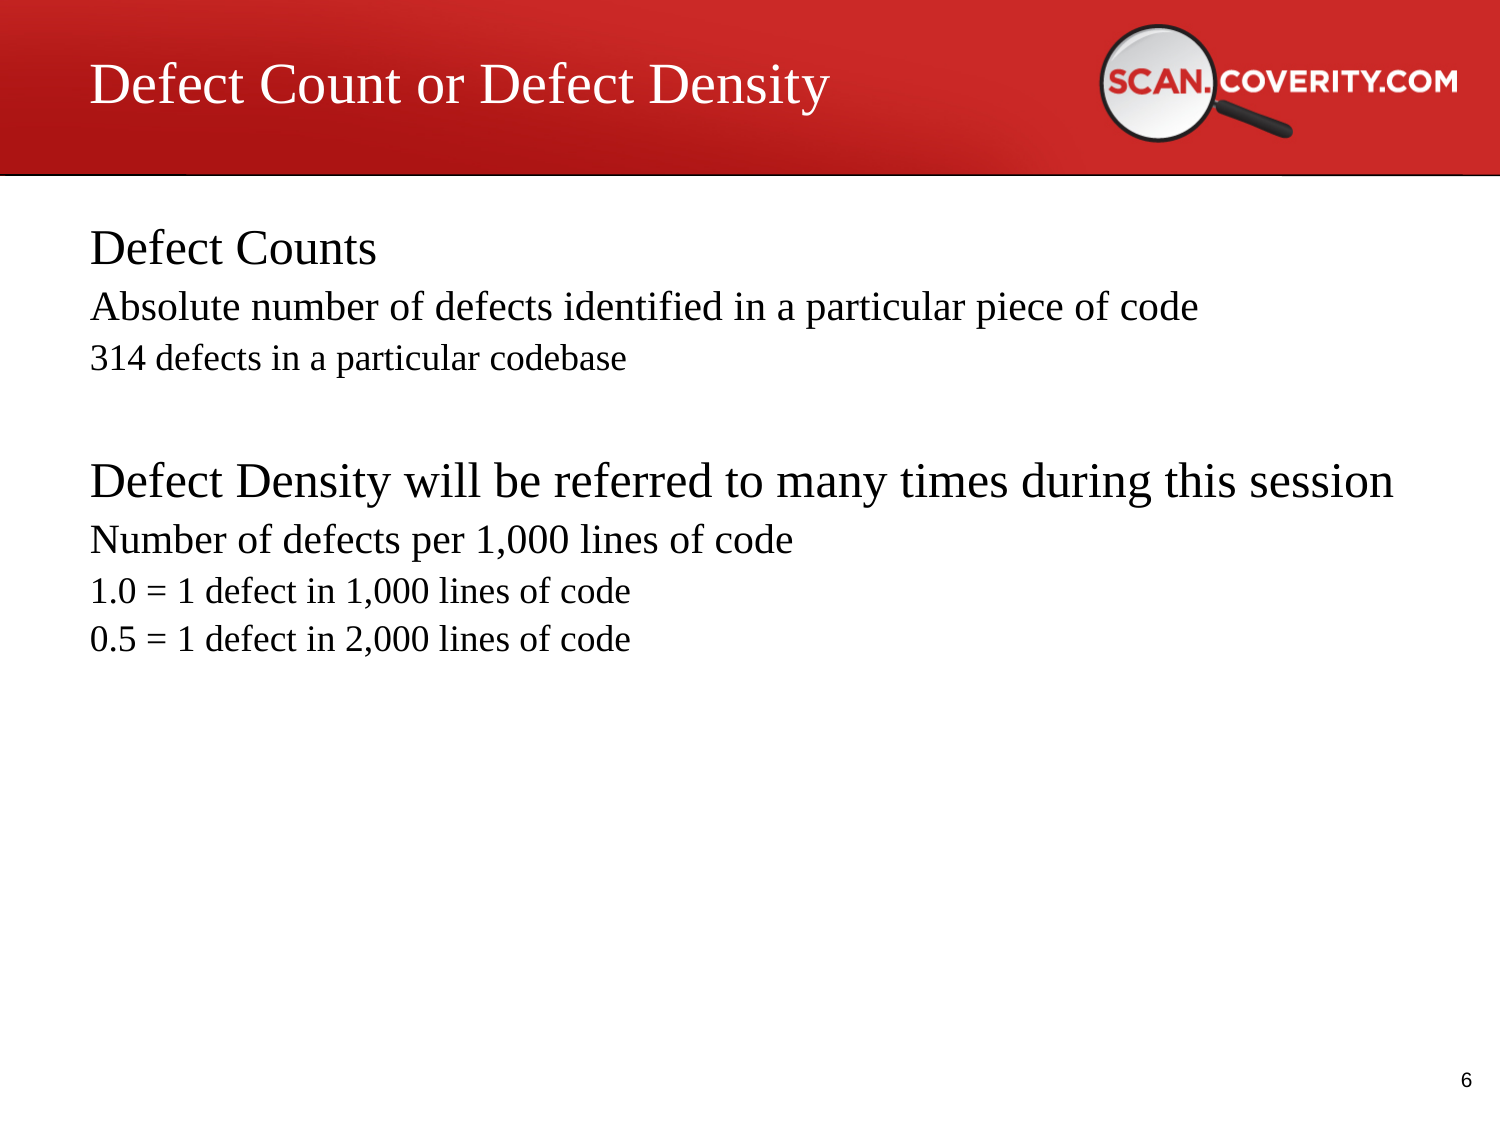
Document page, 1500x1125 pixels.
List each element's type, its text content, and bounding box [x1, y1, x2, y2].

picture [0, 0, 1500, 174]
title Defect Count or Defect Density [74, 24, 1100, 143]
list Defect Counts Absolute number of defects identified in a particular piece of code 314 defects in a particular codebase Defect Density will be referred to many times during this session Number of defects per 1,000 lines of code 1.0 = 1 defect in 1,000 lines of code 0.5 = 1 defect in 2,000 lines of code [75, 212, 1426, 981]
text_box 1 [1137, 1062, 1488, 1103]
